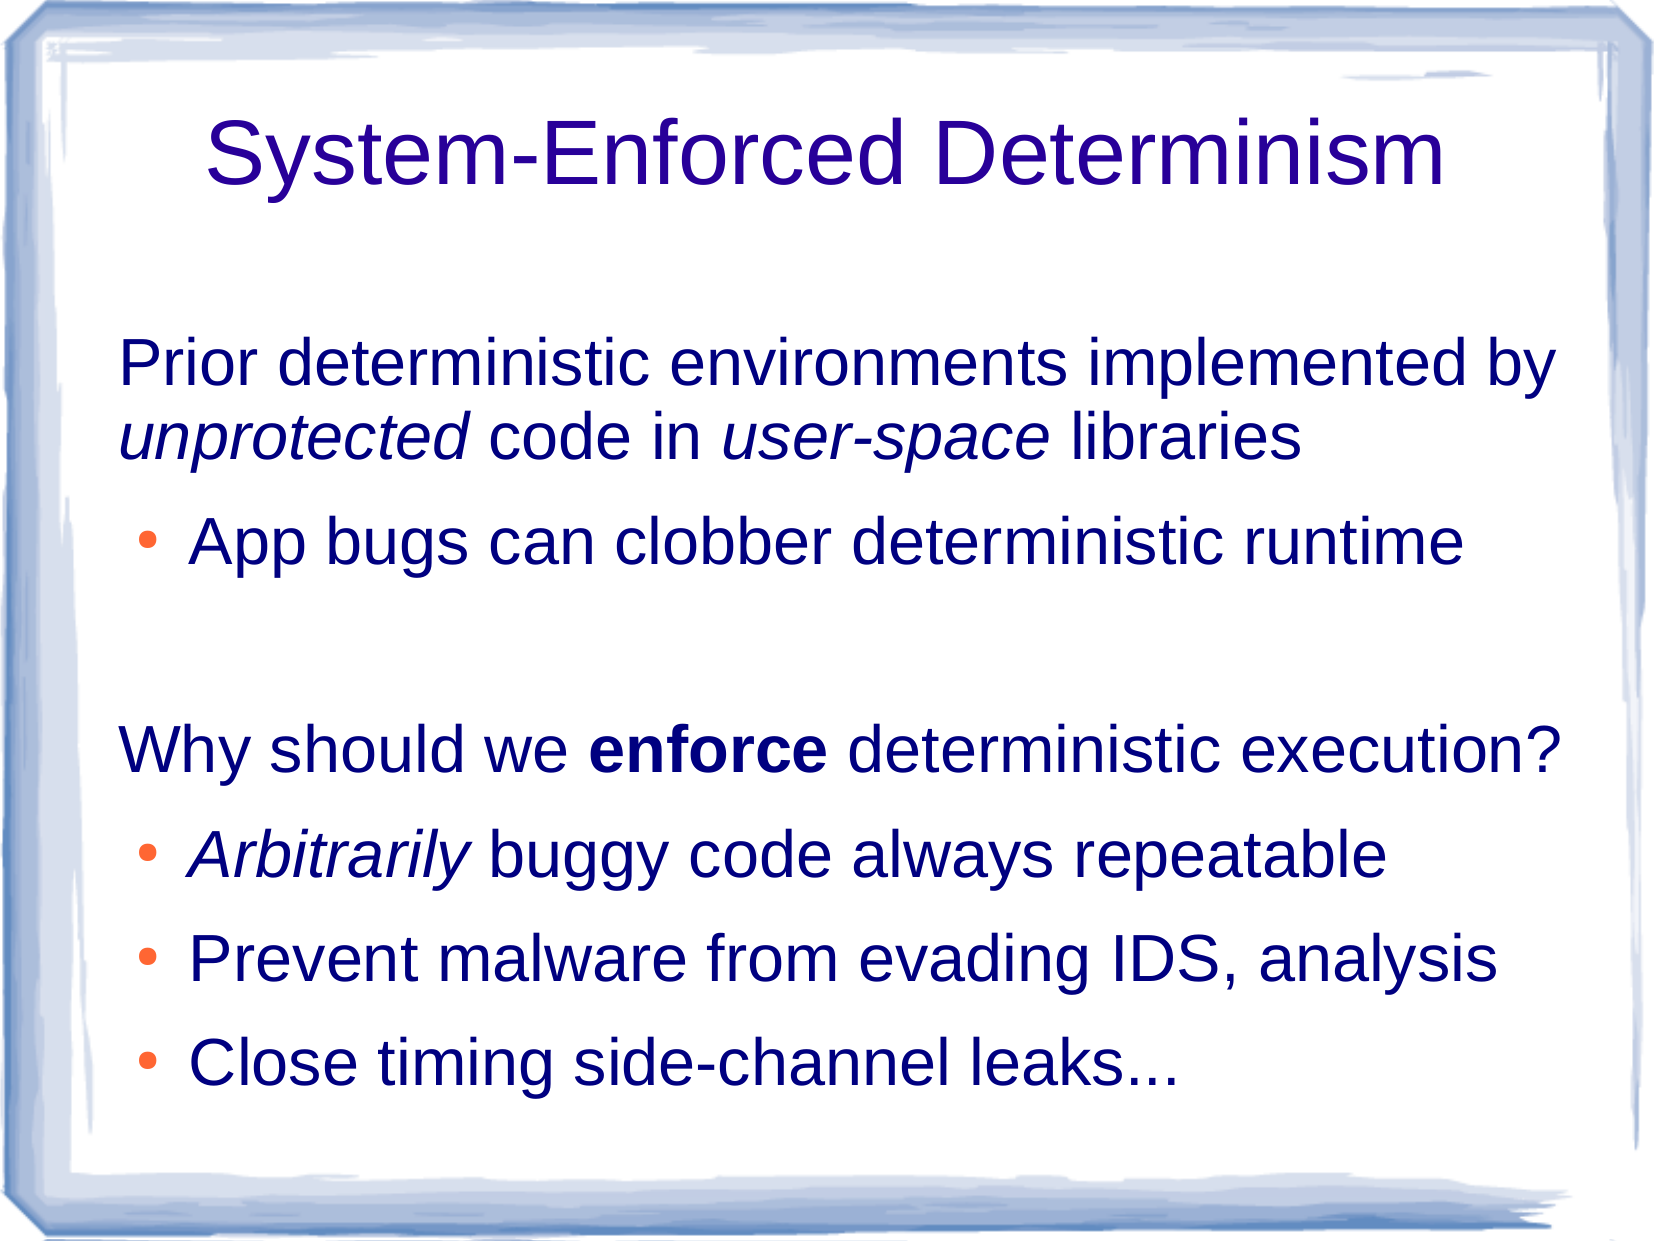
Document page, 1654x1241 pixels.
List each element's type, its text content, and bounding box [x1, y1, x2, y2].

picture [0, 0, 1654, 1241]
list Prior deterministic environments implemented by unprotected code in user-space libraries App bugs can clobber deterministic runtime Why should we enforce deterministic execution? Arbitrarily buggy code always repeatable Prevent malware from evading IDS, analysis Close timing side-channel leaks... [118, 324, 1571, 1099]
title System-Enforced Determinism [82, 49, 1571, 257]
